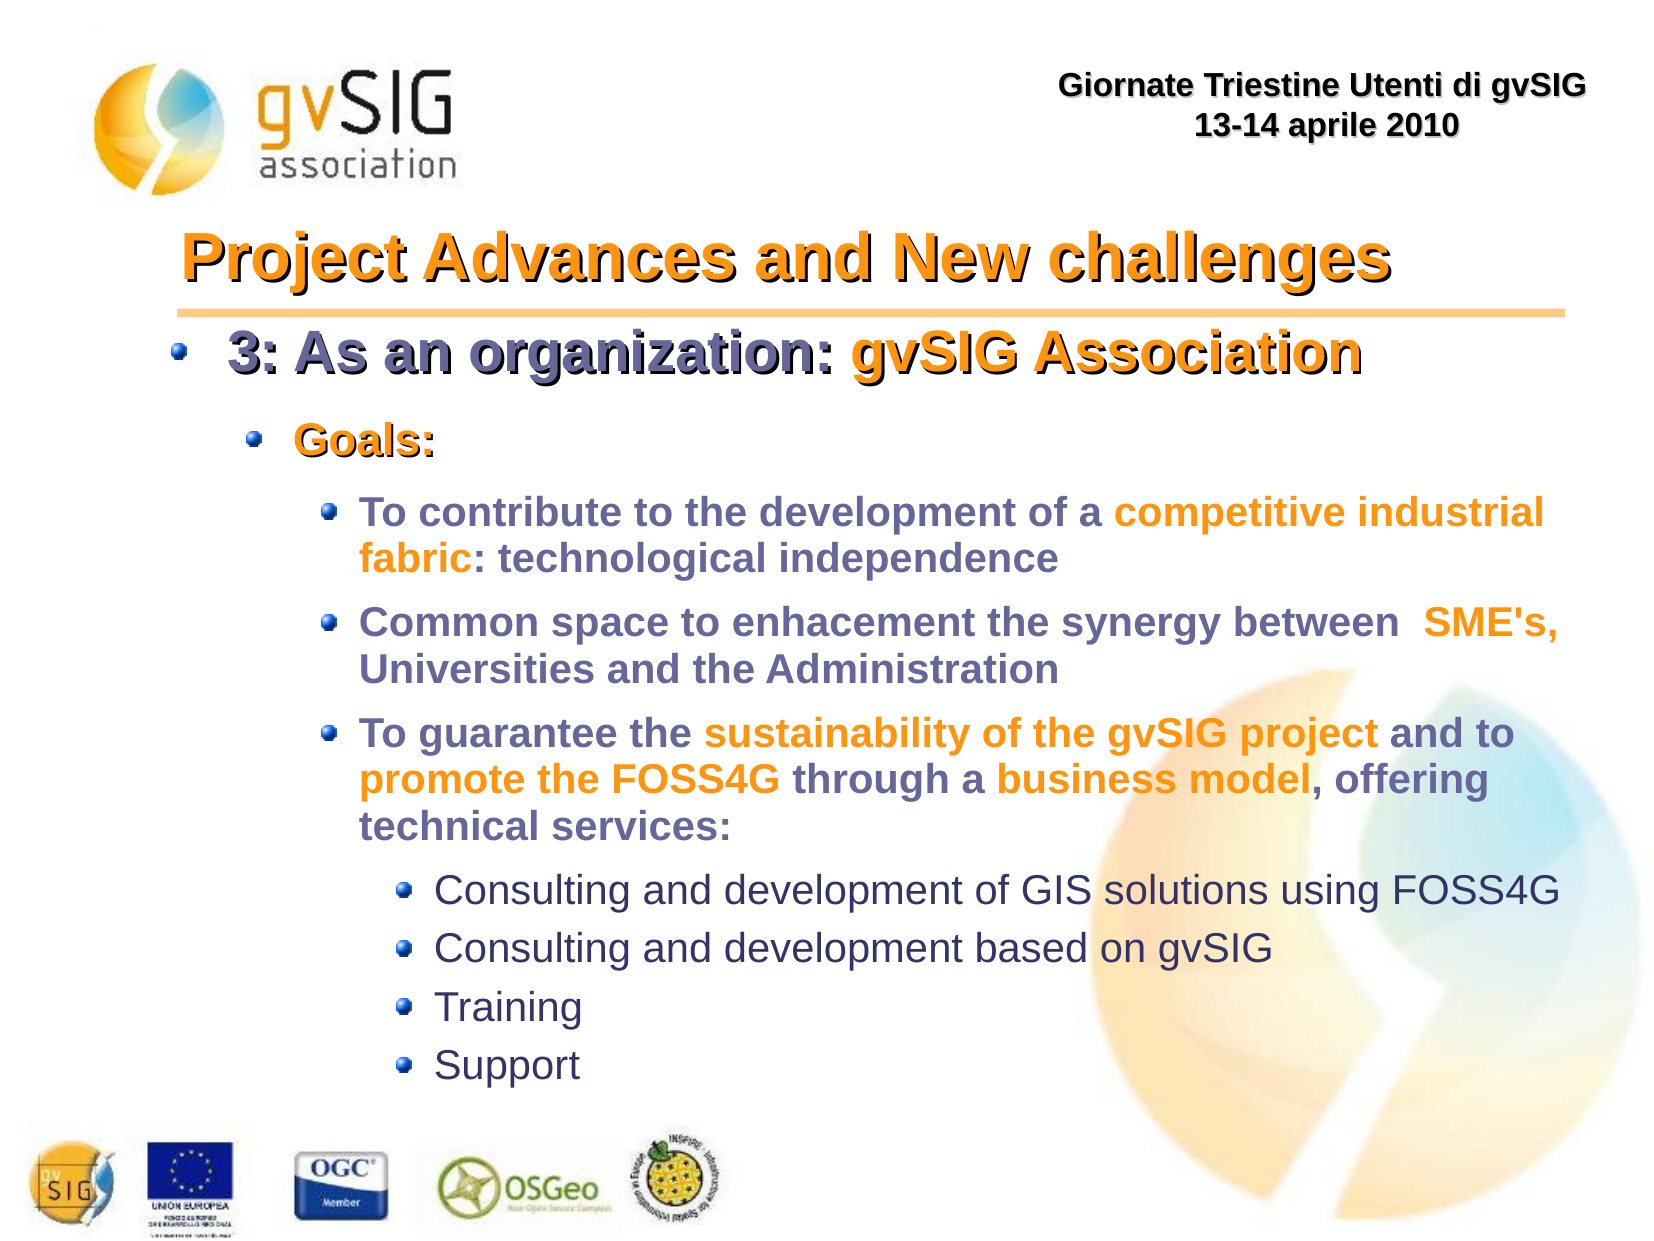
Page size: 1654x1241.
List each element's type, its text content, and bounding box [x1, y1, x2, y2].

picture [1, 0, 1654, 1241]
text_box Project Advances and New challenges [165, 212, 1408, 302]
list 3: As an organization: gvSIG Association Goals: To contribute to the development of a competitive industrial fabric: technological independence Common space to enhacement the synergy between SME's, Universities and the Administration To guarantee the sustainability of the gvSIG project and to promote the FOSS4G through a business model, offering technical services: Consulting and development of GIS solutions using FOSS4G Consulting and development based on gvSIG Training Support [171, 224, 1595, 1123]
